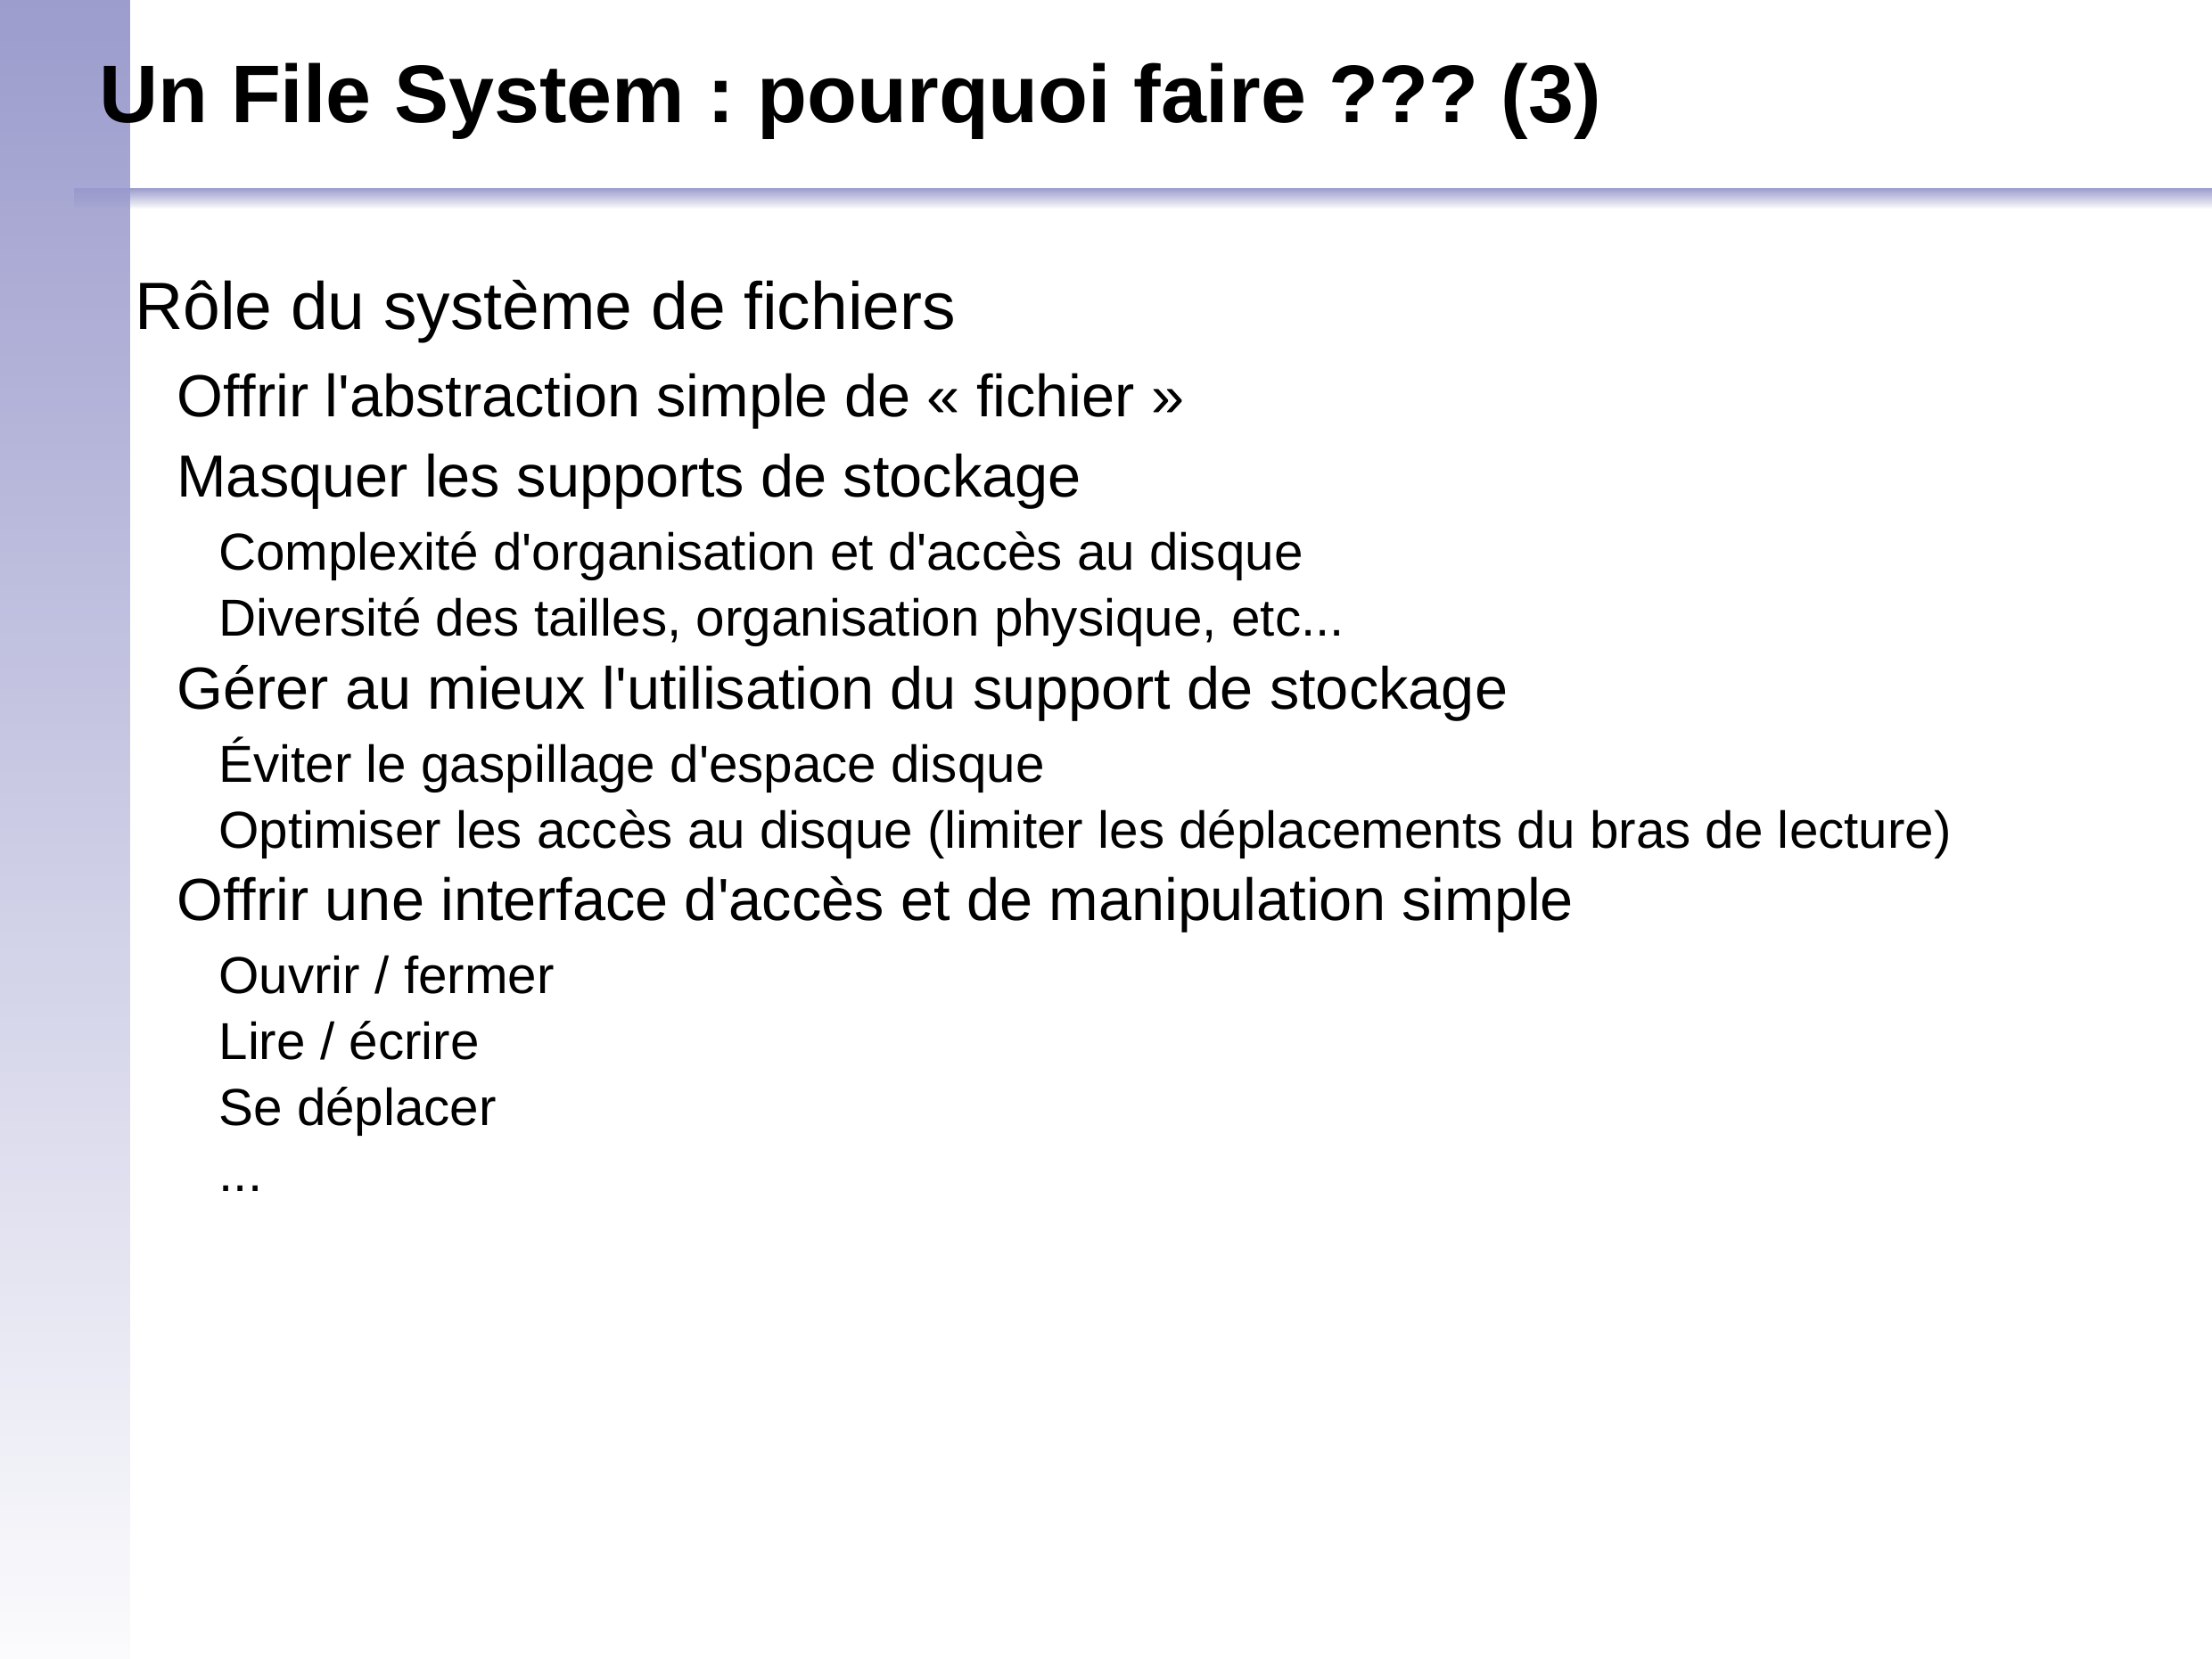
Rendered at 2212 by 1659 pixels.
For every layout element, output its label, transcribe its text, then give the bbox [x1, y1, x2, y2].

title Un File System : pourquoi faire ??? (3) [99, 0, 2212, 189]
list Rôle du système de fichiers Offrir l'abstraction simple de « fichier » Masquer les supports de stockage Complexité d'organisation et d'accès au disque Diversité des tailles, organisation physique, etc... Gérer au mieux l'utilisation du support de stockage Éviter le gaspillage d'espace disque Optimiser les accès au disque (limiter les déplacements du bras de lecture) Offrir une interface d'accès et de manipulation simple Ouvrir / fermer Lire / écrire Se déplacer ... [124, 269, 2139, 1659]
